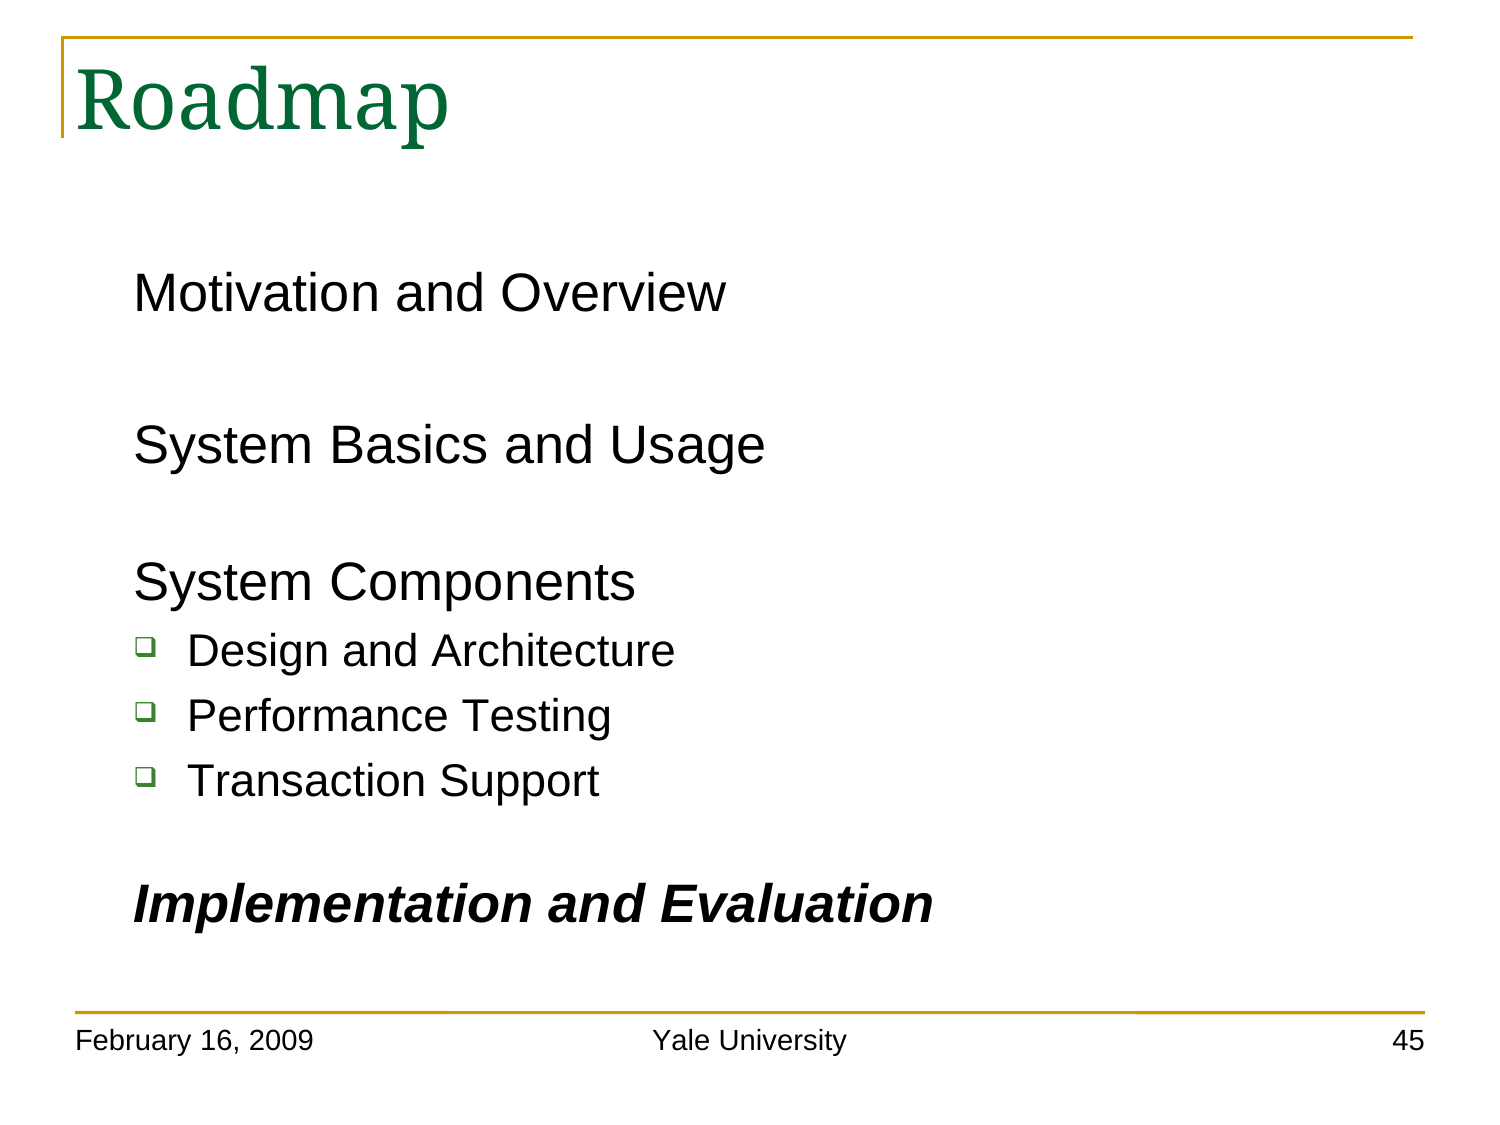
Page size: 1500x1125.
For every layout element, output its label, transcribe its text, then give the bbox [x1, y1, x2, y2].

title Roadmap [75, 45, 1425, 151]
list Motivation and Overview System Basics and Usage System Components Design and Architecture Performance Testing Transaction Support Implementation and Evaluation [77, 262, 1425, 1006]
